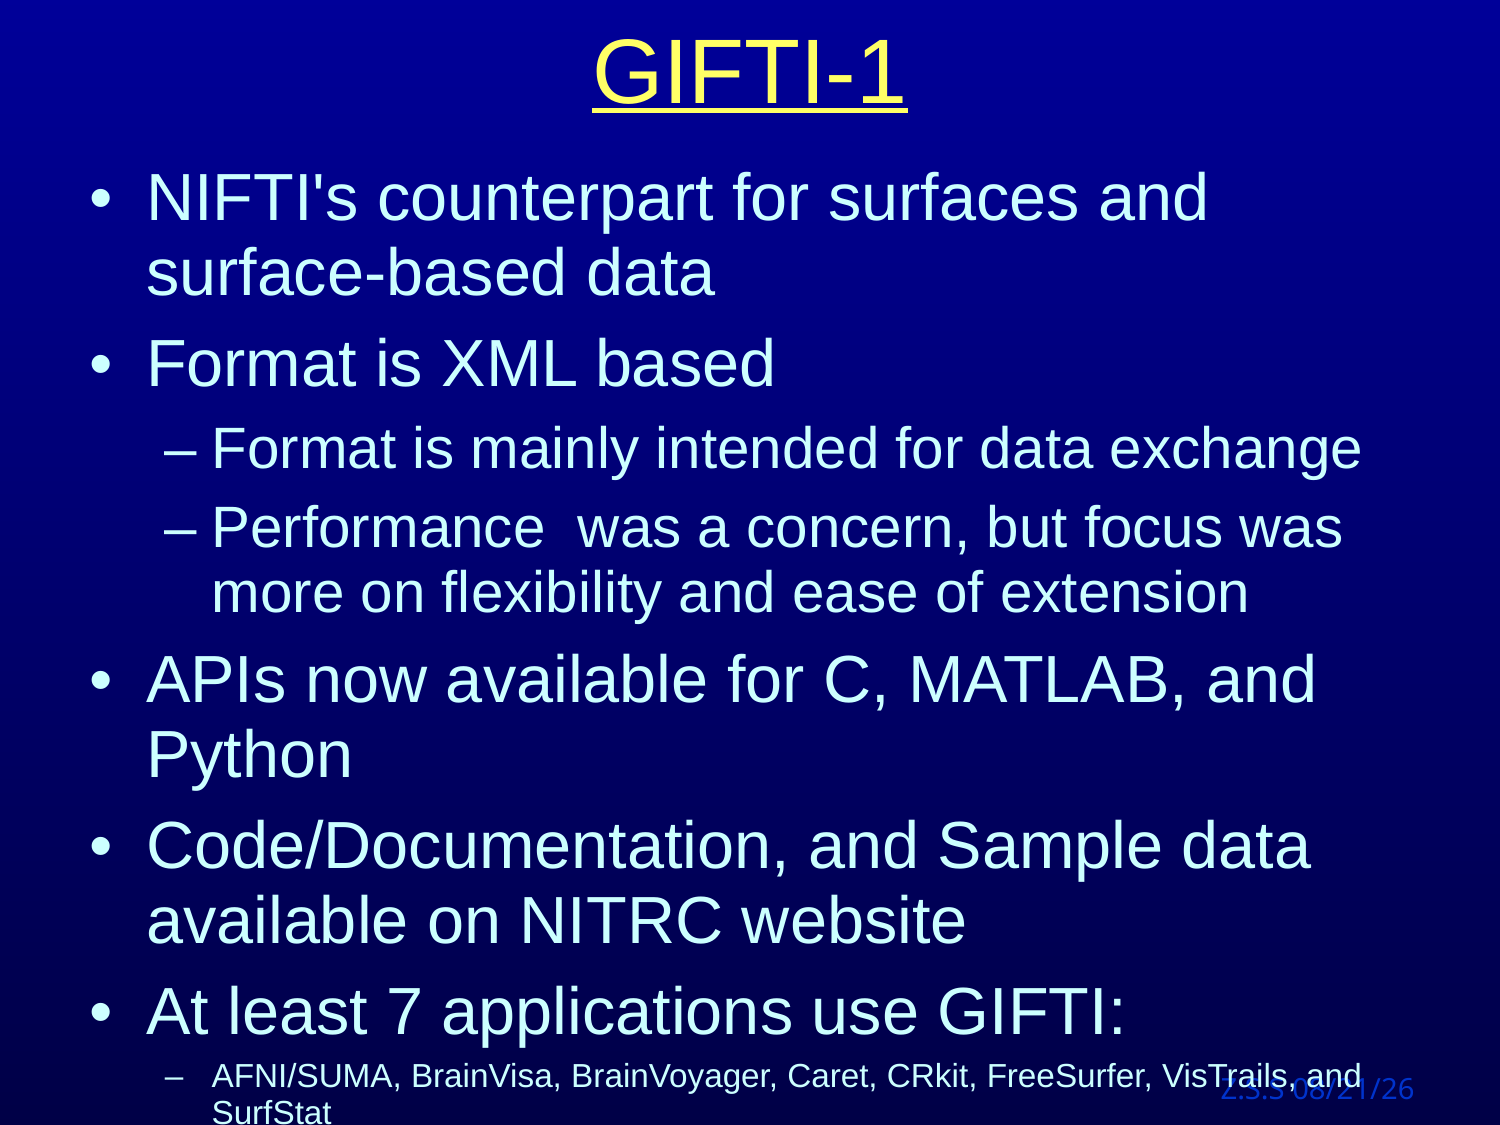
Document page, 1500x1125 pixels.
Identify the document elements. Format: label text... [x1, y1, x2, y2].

title GIFTI-1 [75, 0, 1426, 152]
list NIFTI's counterpart for surfaces and surface-based data Format is XML based Format is mainly intended for data exchange Performance was a concern, but focus was more on flexibility and ease of extension APIs now available for C, MATLAB, and Python Code/Documentation, and Sample data available on NITRC website At least 7 applications use GIFTI: AFNI/SUMA, BrainVisa, BrainVoyager, Caret, CRkit, FreeSurfer, VisTrails, and SurfStat Efforts underway to set up data and define tests to help with format compliance [75, 152, 1426, 1125]
